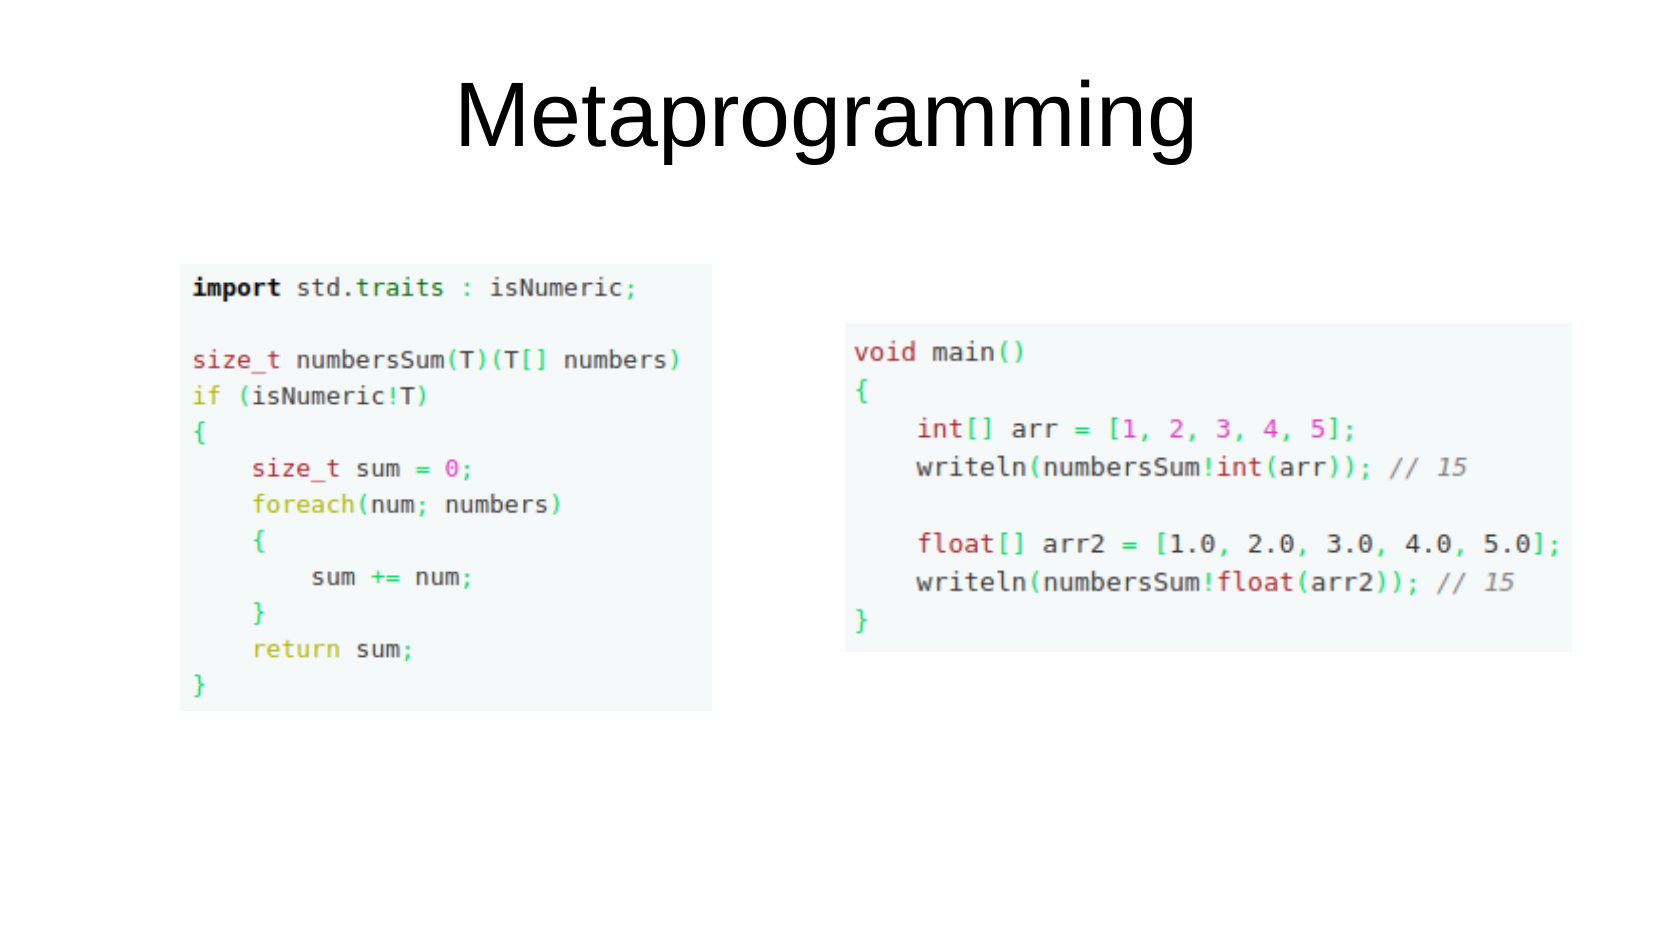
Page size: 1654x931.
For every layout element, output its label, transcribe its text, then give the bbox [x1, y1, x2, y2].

picture [845, 323, 1572, 652]
title Metaprogramming [82, 37, 1571, 193]
picture [180, 264, 712, 711]
